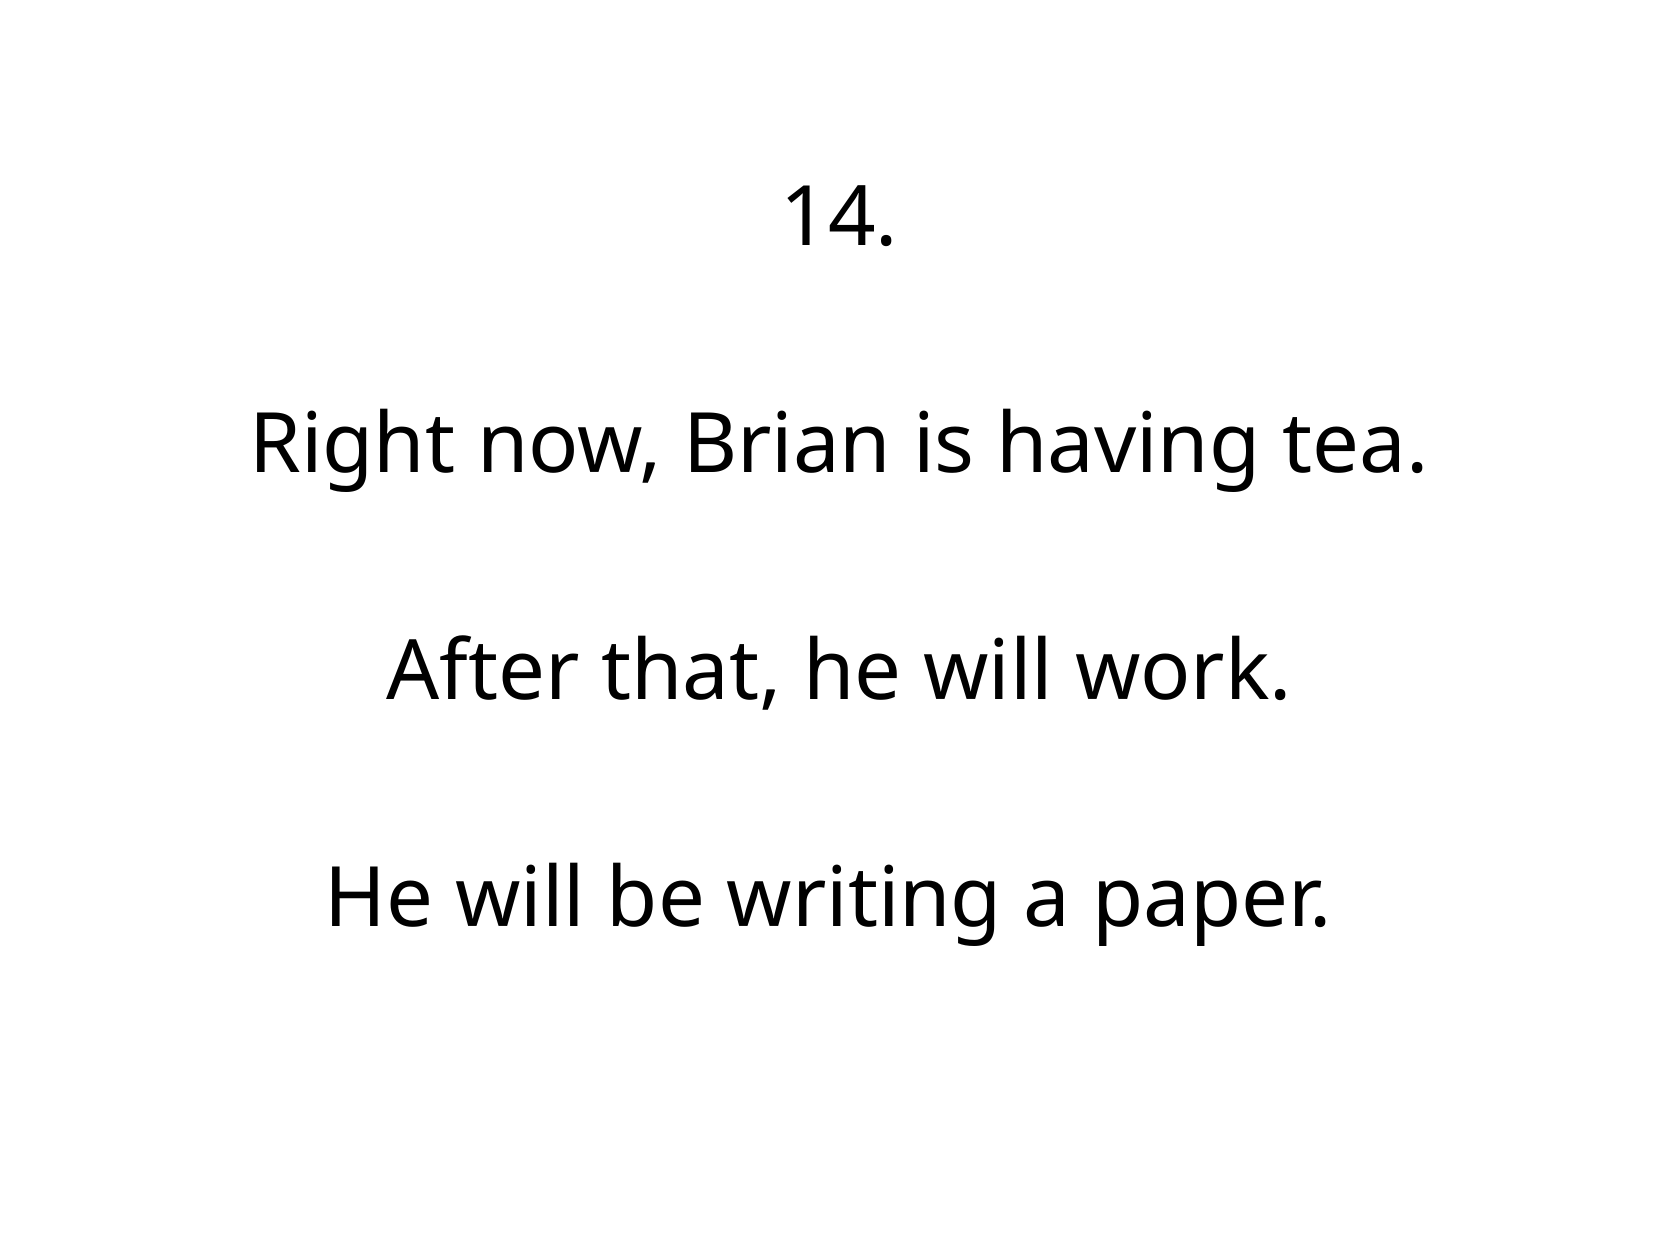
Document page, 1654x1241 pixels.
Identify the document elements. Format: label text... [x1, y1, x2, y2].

text_box 14. Right now, Brian is having tea. After that, he will work. He will be writing a paper. [59, 35, 1642, 1225]
